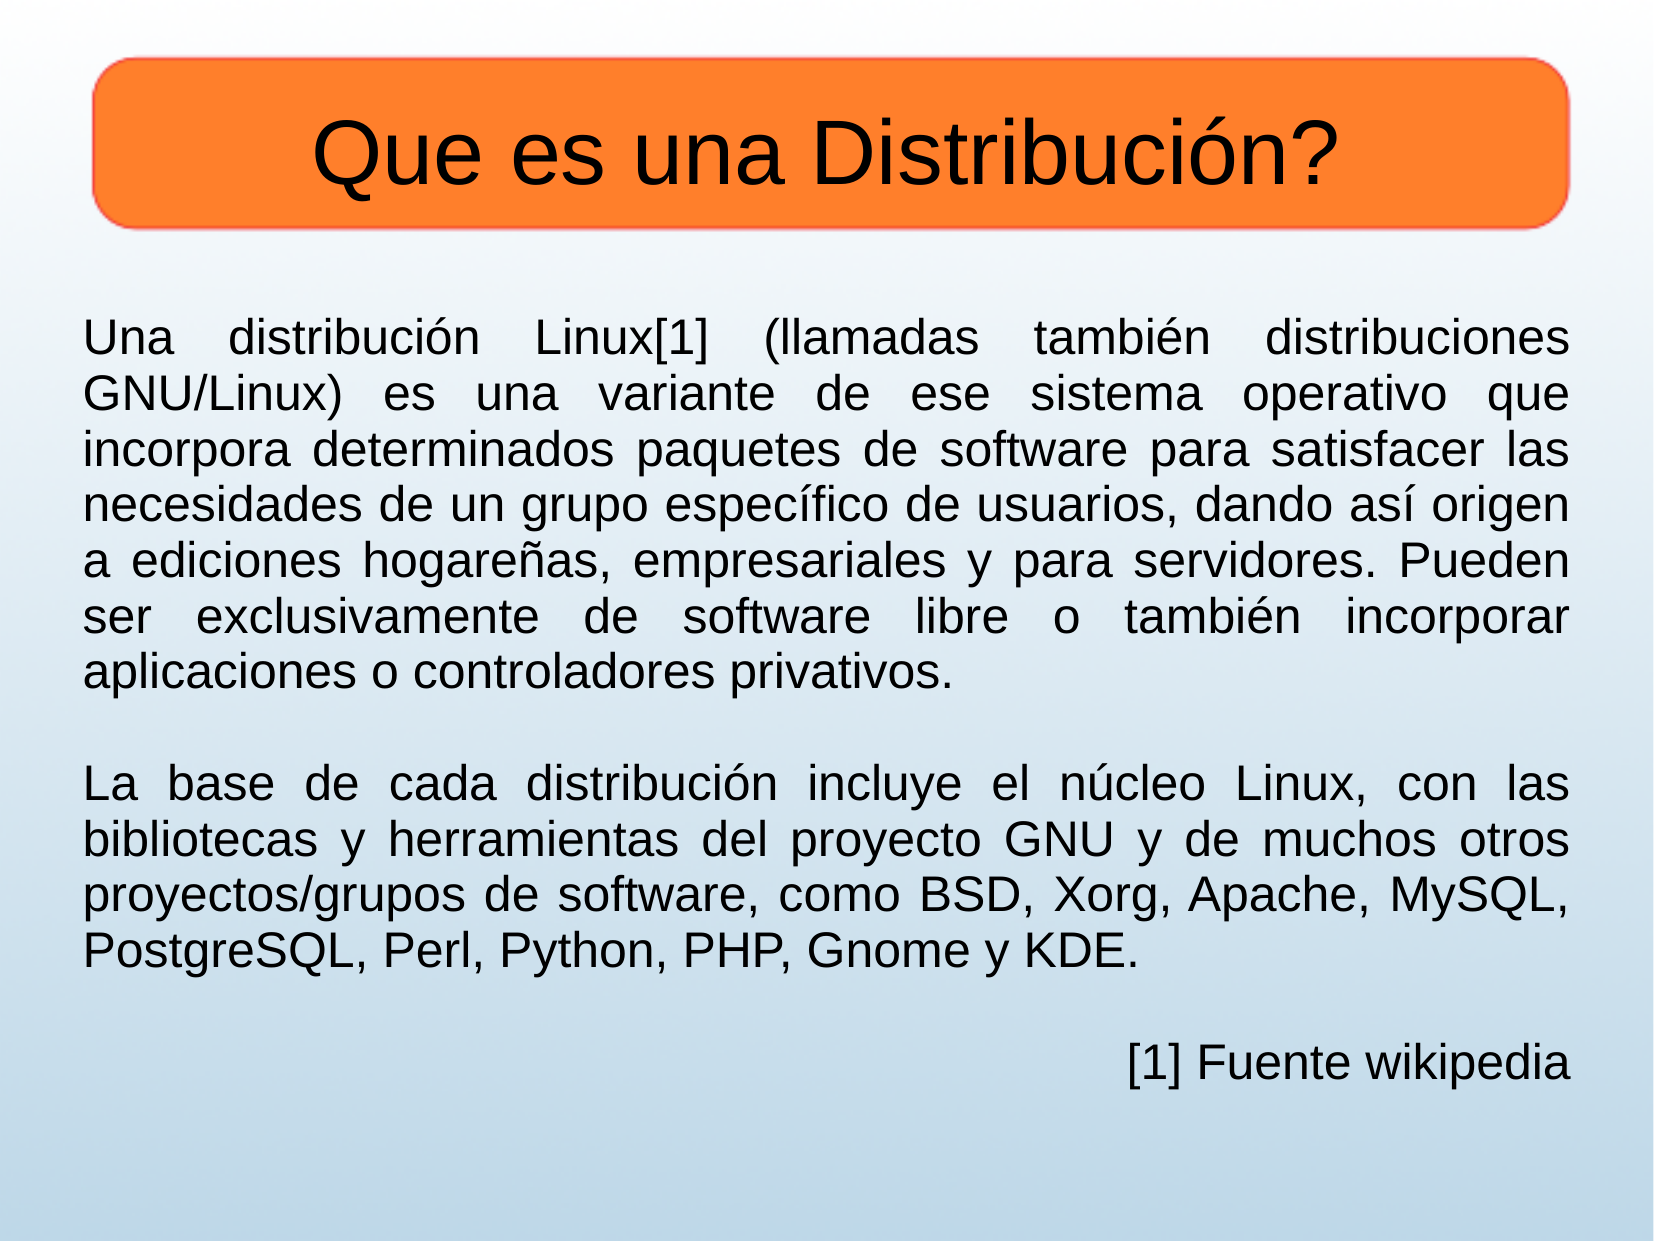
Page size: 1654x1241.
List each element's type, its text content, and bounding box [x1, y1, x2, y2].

picture [0, 0, 1654, 1241]
title Que es una Distribución? [82, 49, 1571, 257]
subtitle Una distribución Linux[1] (llamadas también distribuciones GNU/Linux) es una variante de ese sistema operativo que incorpora determinados paquetes de software para satisfacer las necesidades de un grupo específico de usuarios, dando así origen a ediciones hogareñas, empresariales y para servidores. Pueden ser exclusivamente de software libre o también incorporar aplicaciones o controladores privativos. La base de cada distribución incluye el núcleo Linux, con las bibliotecas y herramientas del proyecto GNU y de muchos otros proyectos/grupos de software, como BSD, Xorg, Apache, MySQL, PostgreSQL, Perl, Python, PHP, Gnome y KDE. [1] Fuente wikipedia [82, 297, 1571, 1102]
